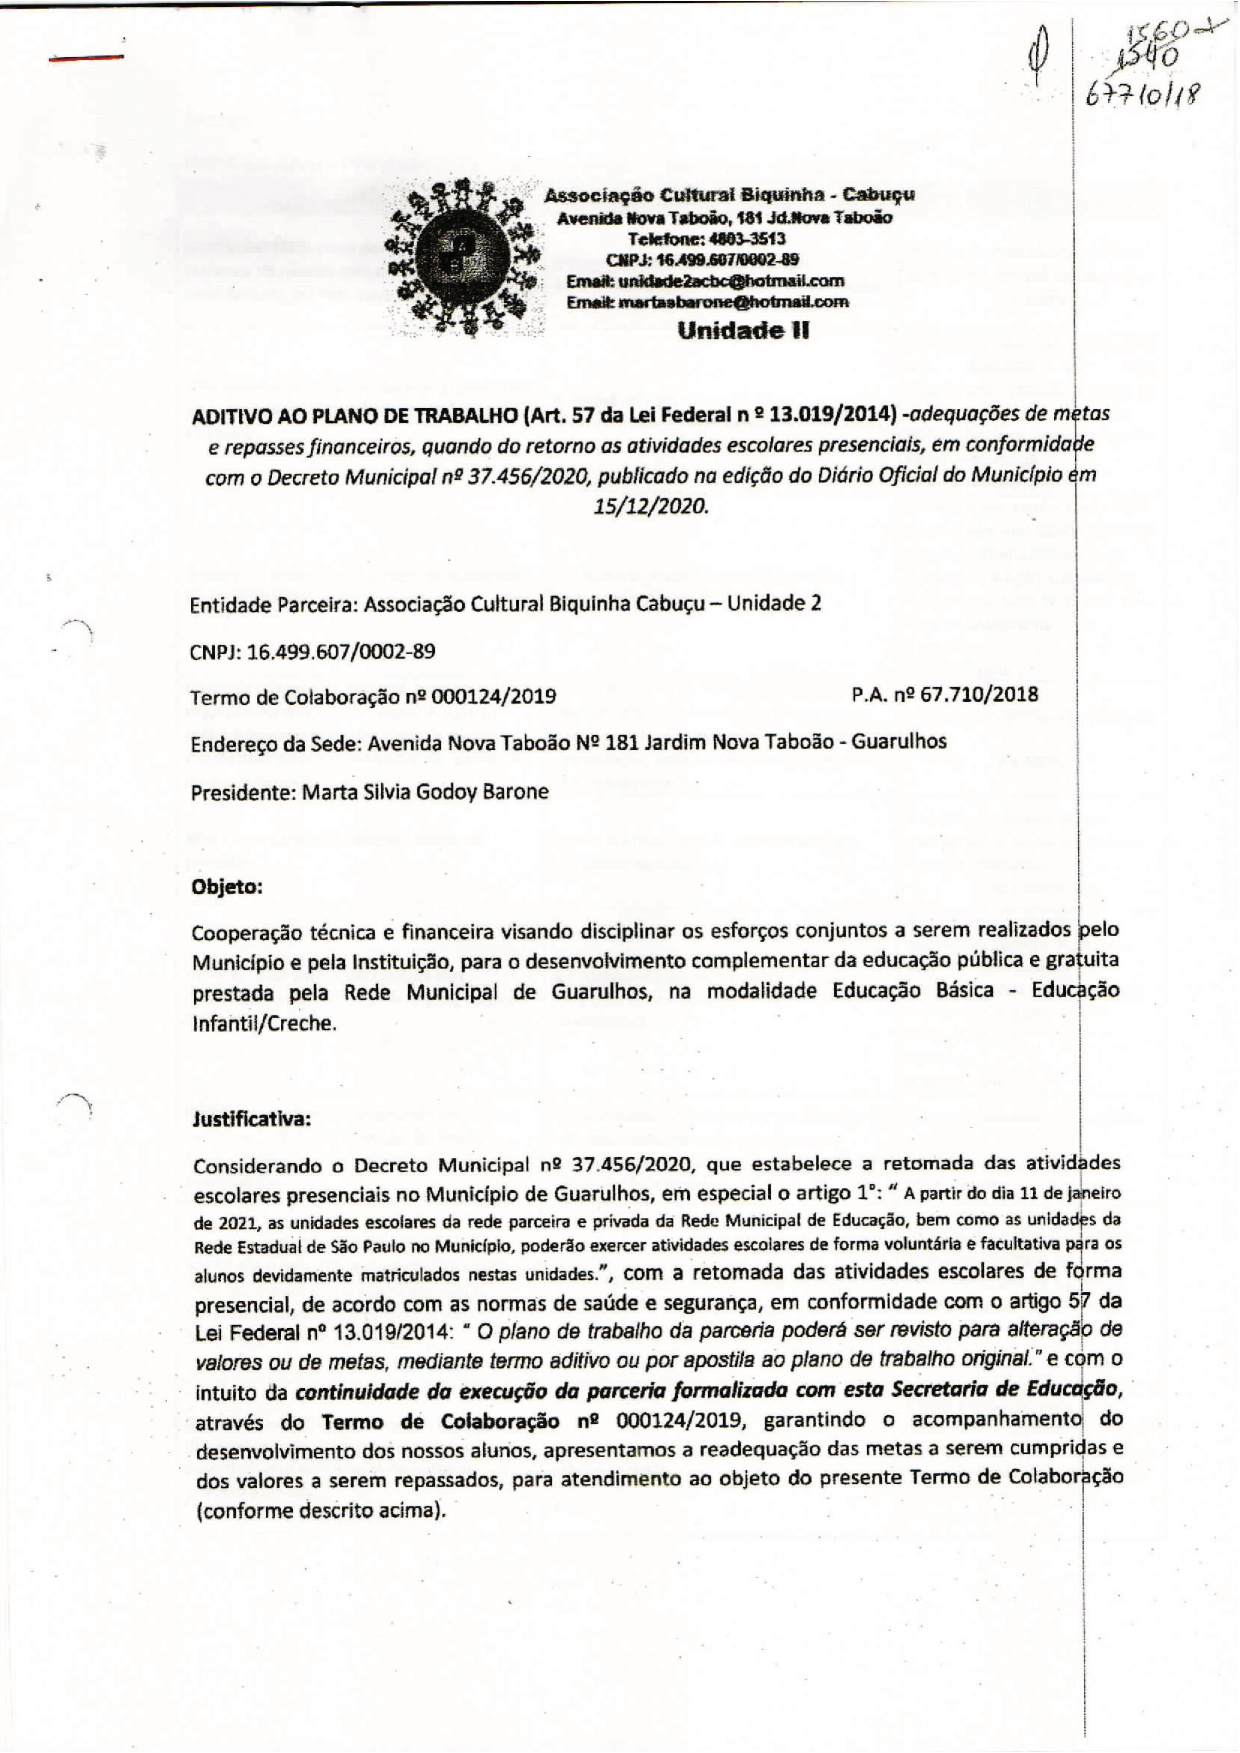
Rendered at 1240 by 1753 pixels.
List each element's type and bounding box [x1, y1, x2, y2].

text_box [0, 2, 1238, 1752]
